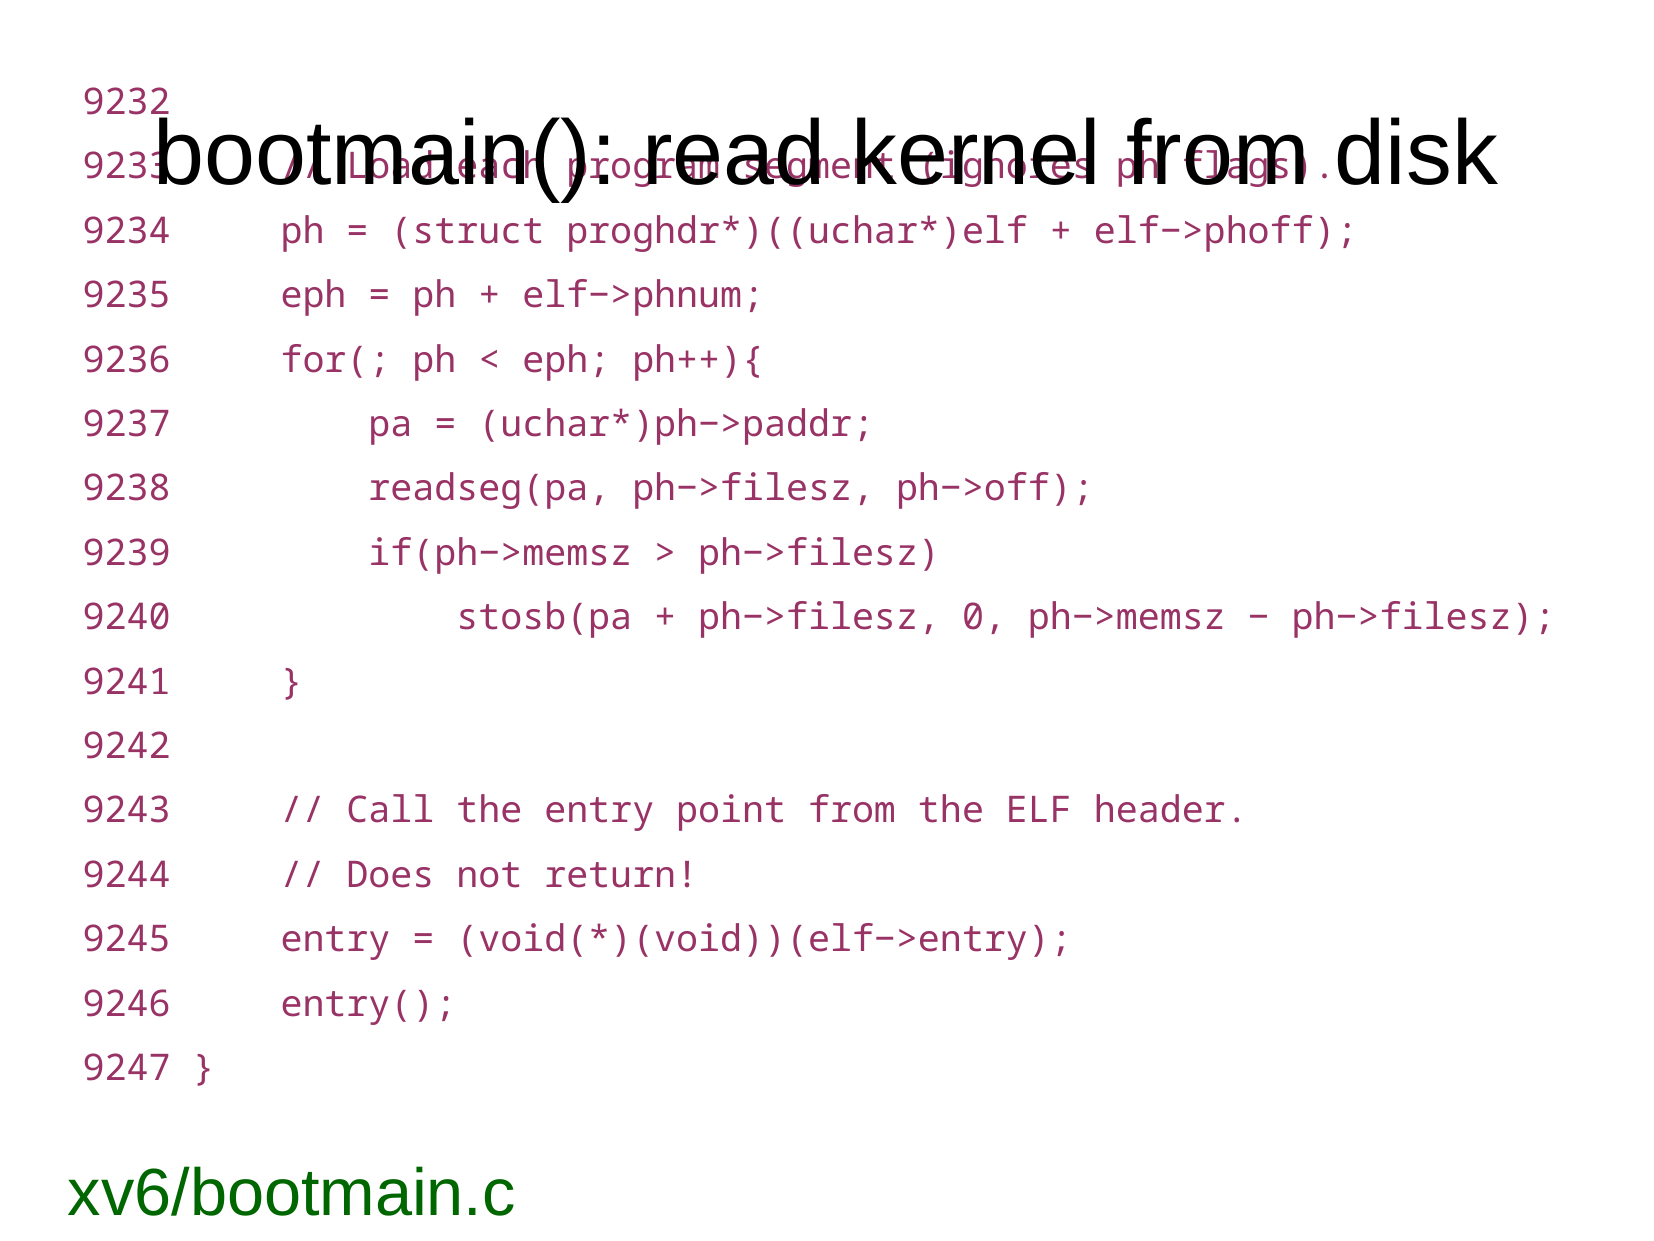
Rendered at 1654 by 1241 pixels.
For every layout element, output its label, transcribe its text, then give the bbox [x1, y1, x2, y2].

text_box xv6/bootmain.c [53, 1147, 638, 1238]
title bootmain(): read kernel from disk [82, 49, 1571, 257]
list 9232 9233 // Load each program segment (ignores ph flags). 9234 ph = (struct proghdr*)((uchar*)elf + elf−>phoff); 9235 eph = ph + elf−>phnum; 9236 for(; ph < eph; ph++){ 9237 pa = (uchar*)ph−>paddr; 9238 readseg(pa, ph−>filesz, ph−>off); 9239 if(ph−>memsz > ph−>filesz) 9240 stosb(pa + ph−>filesz, 0, ph−>memsz − ph−>filesz); 9241 } 9242 9243 // Call the entry point from the ELF header. 9244 // Does not return! 9245 entry = (void(*)(void))(elf−>entry); 9246 entry(); 9247 } [82, 257, 1571, 1163]
